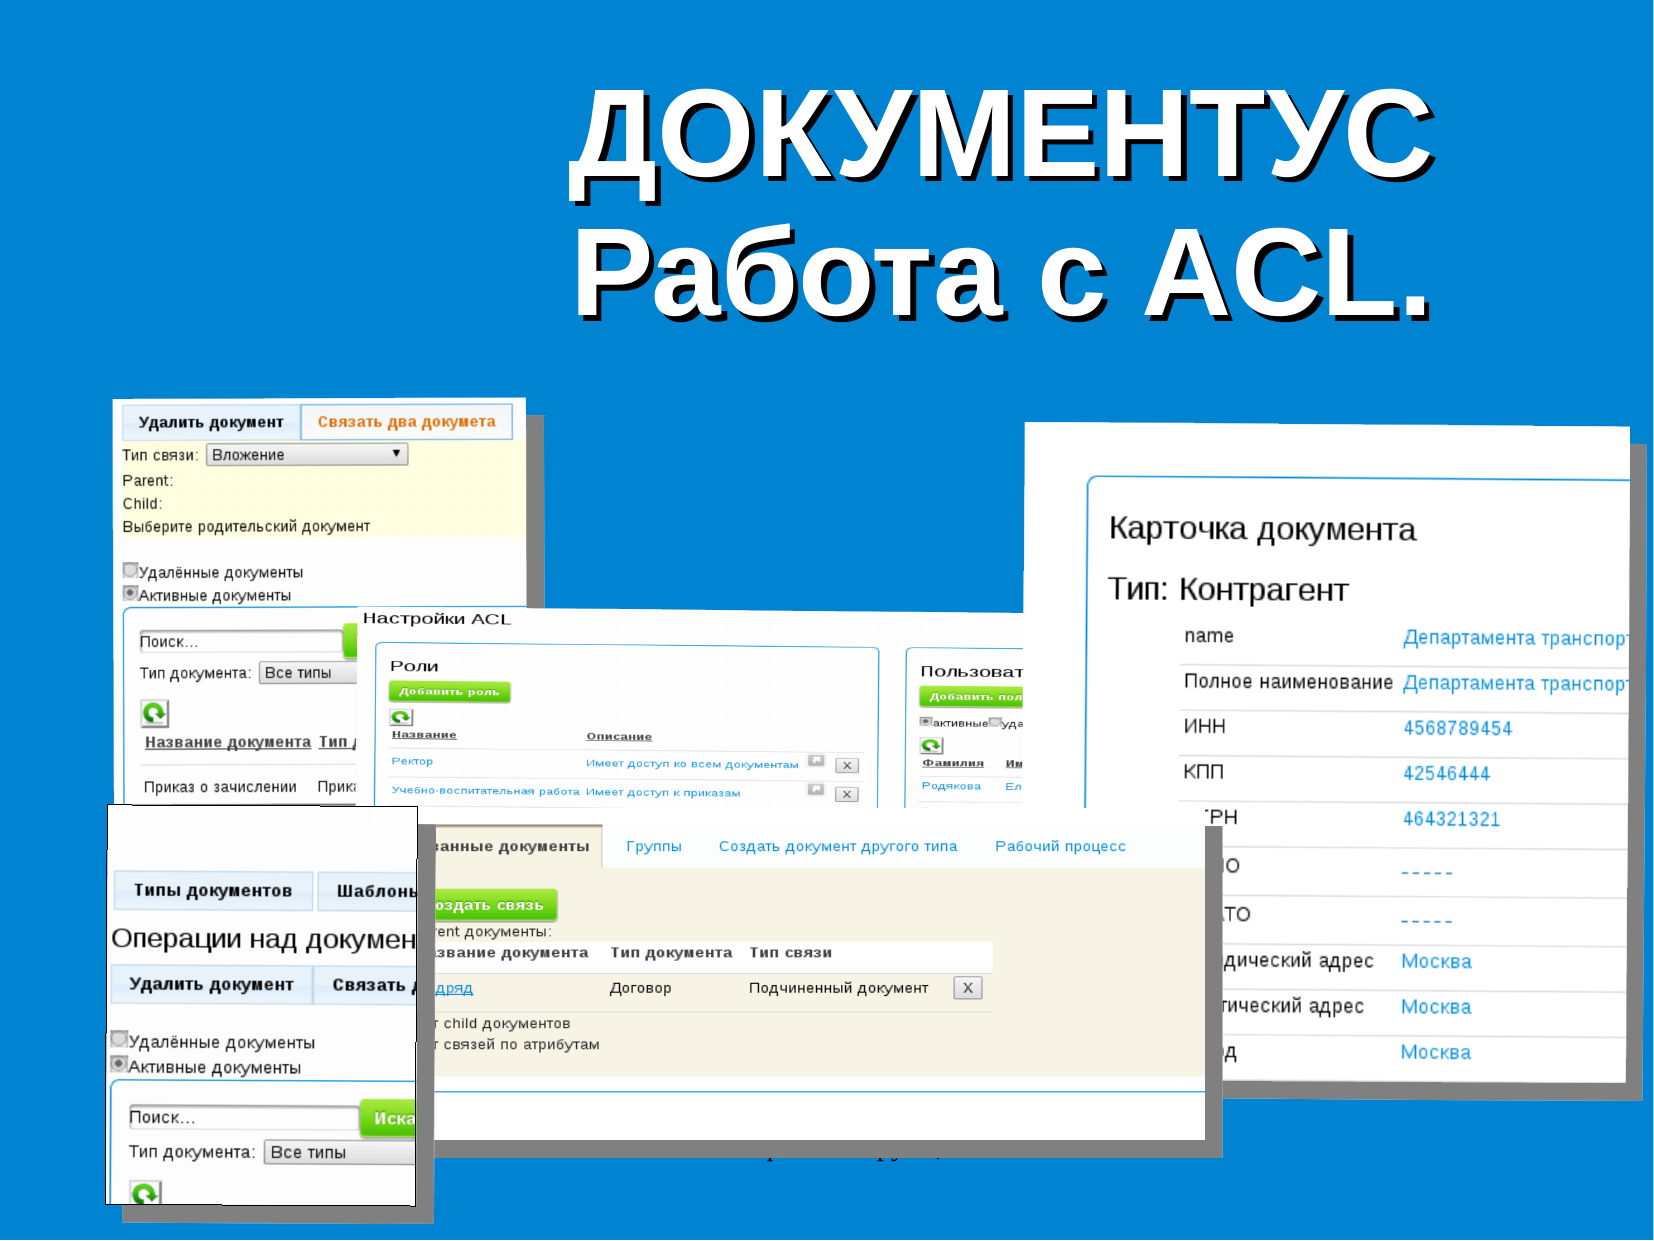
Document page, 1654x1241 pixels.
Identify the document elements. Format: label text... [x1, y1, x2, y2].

text_box ДОКУМЕНТУС Работа с ACL. [480, 62, 1524, 343]
picture [105, 397, 1630, 1207]
